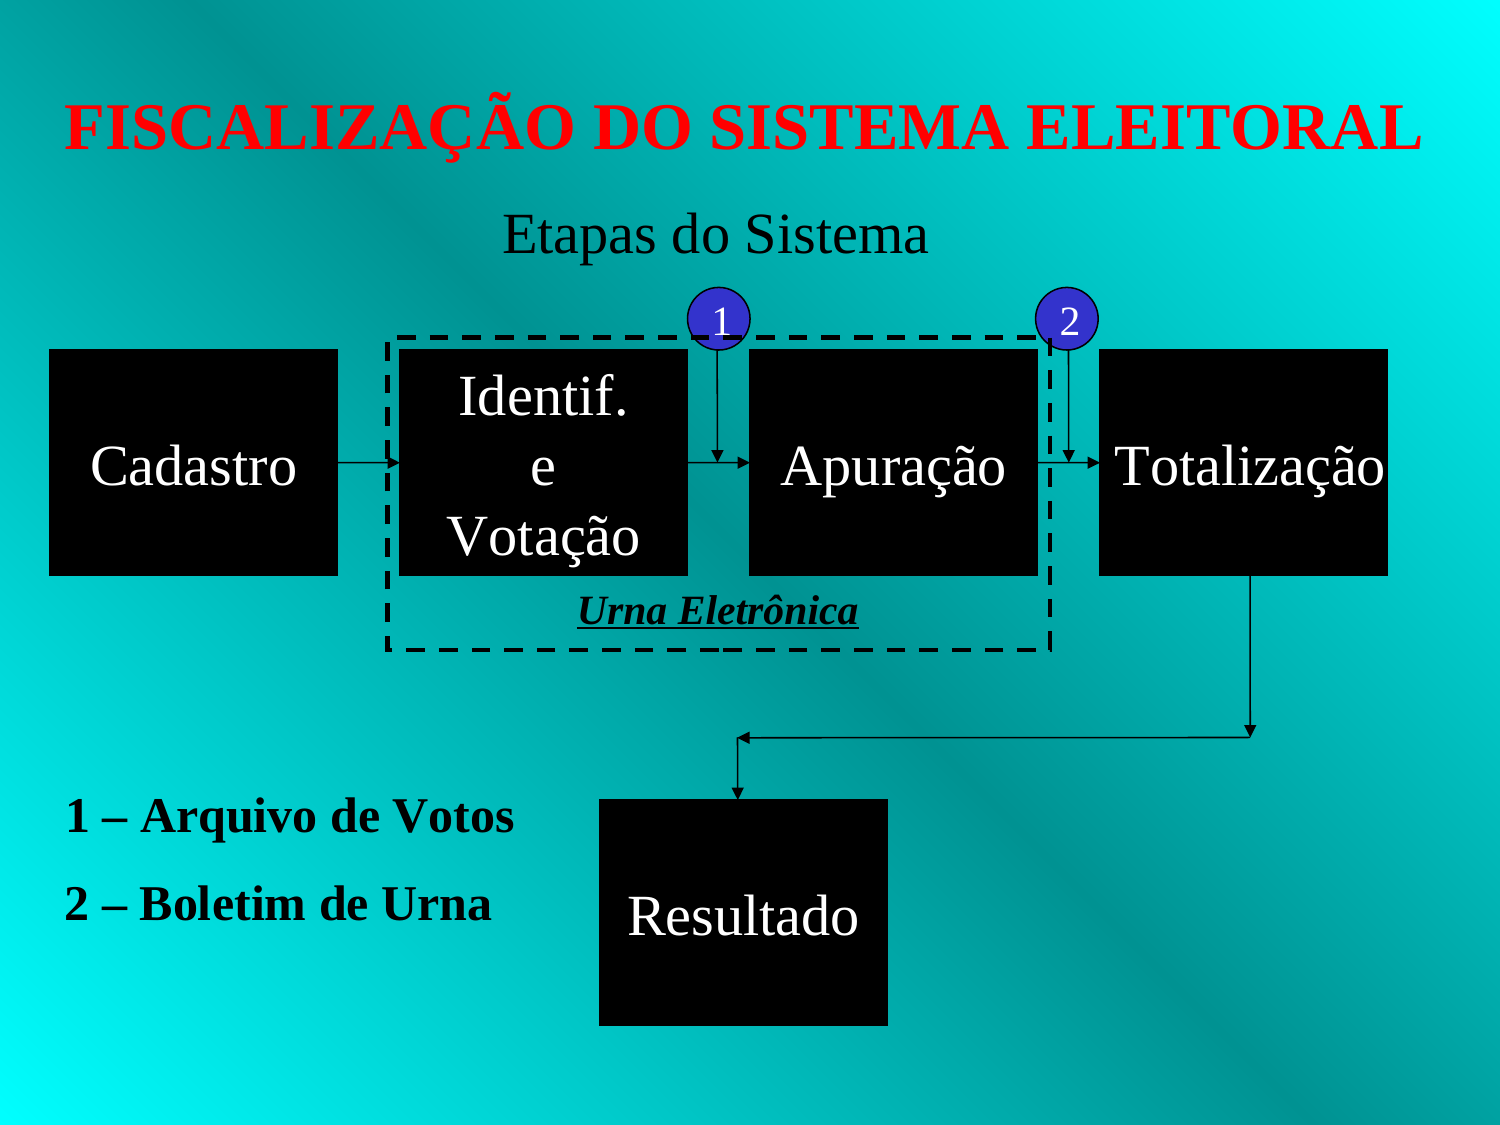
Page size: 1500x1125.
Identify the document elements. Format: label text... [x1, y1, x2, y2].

text_box Resultado [600, 800, 888, 1026]
text_box 2 [1035, 287, 1099, 351]
text_box Totalização [1100, 350, 1388, 576]
text_box 1 – Arquivo de Votos [50, 774, 531, 851]
text_box 2 – Boletim de Urna [49, 862, 508, 938]
text_box 1 [687, 287, 751, 351]
text_box Cadastro [50, 350, 338, 576]
text_box Identif. e Votação [399, 350, 688, 576]
text_box Urna Eletrônica [562, 575, 874, 641]
text_box Apuração [750, 350, 1038, 576]
text_box Etapas do Sistema [487, 187, 945, 273]
